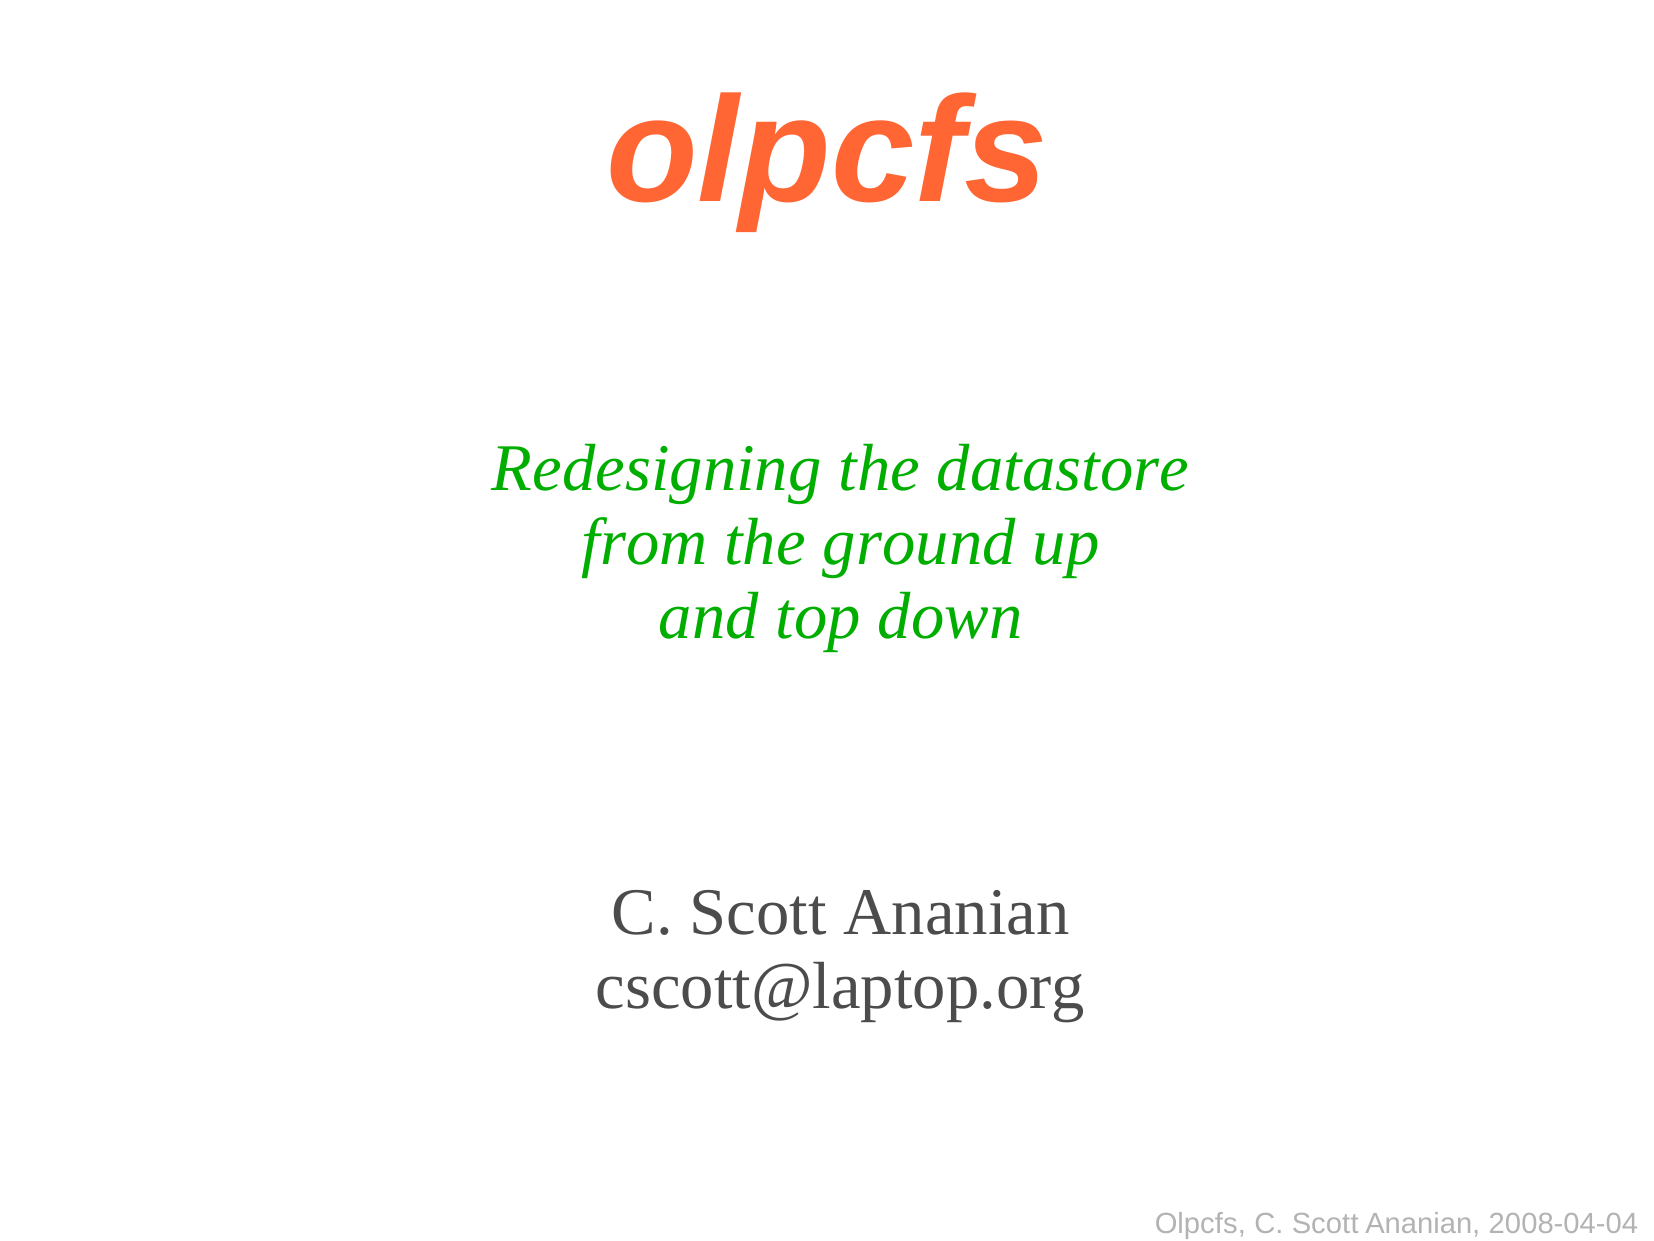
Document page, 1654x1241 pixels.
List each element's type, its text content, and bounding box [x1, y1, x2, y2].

subtitle Redesigning the datastore from the ground up and top down C. Scott Ananian cscott@laptop.org [121, 321, 1561, 1132]
title olpcfs [121, 46, 1534, 254]
